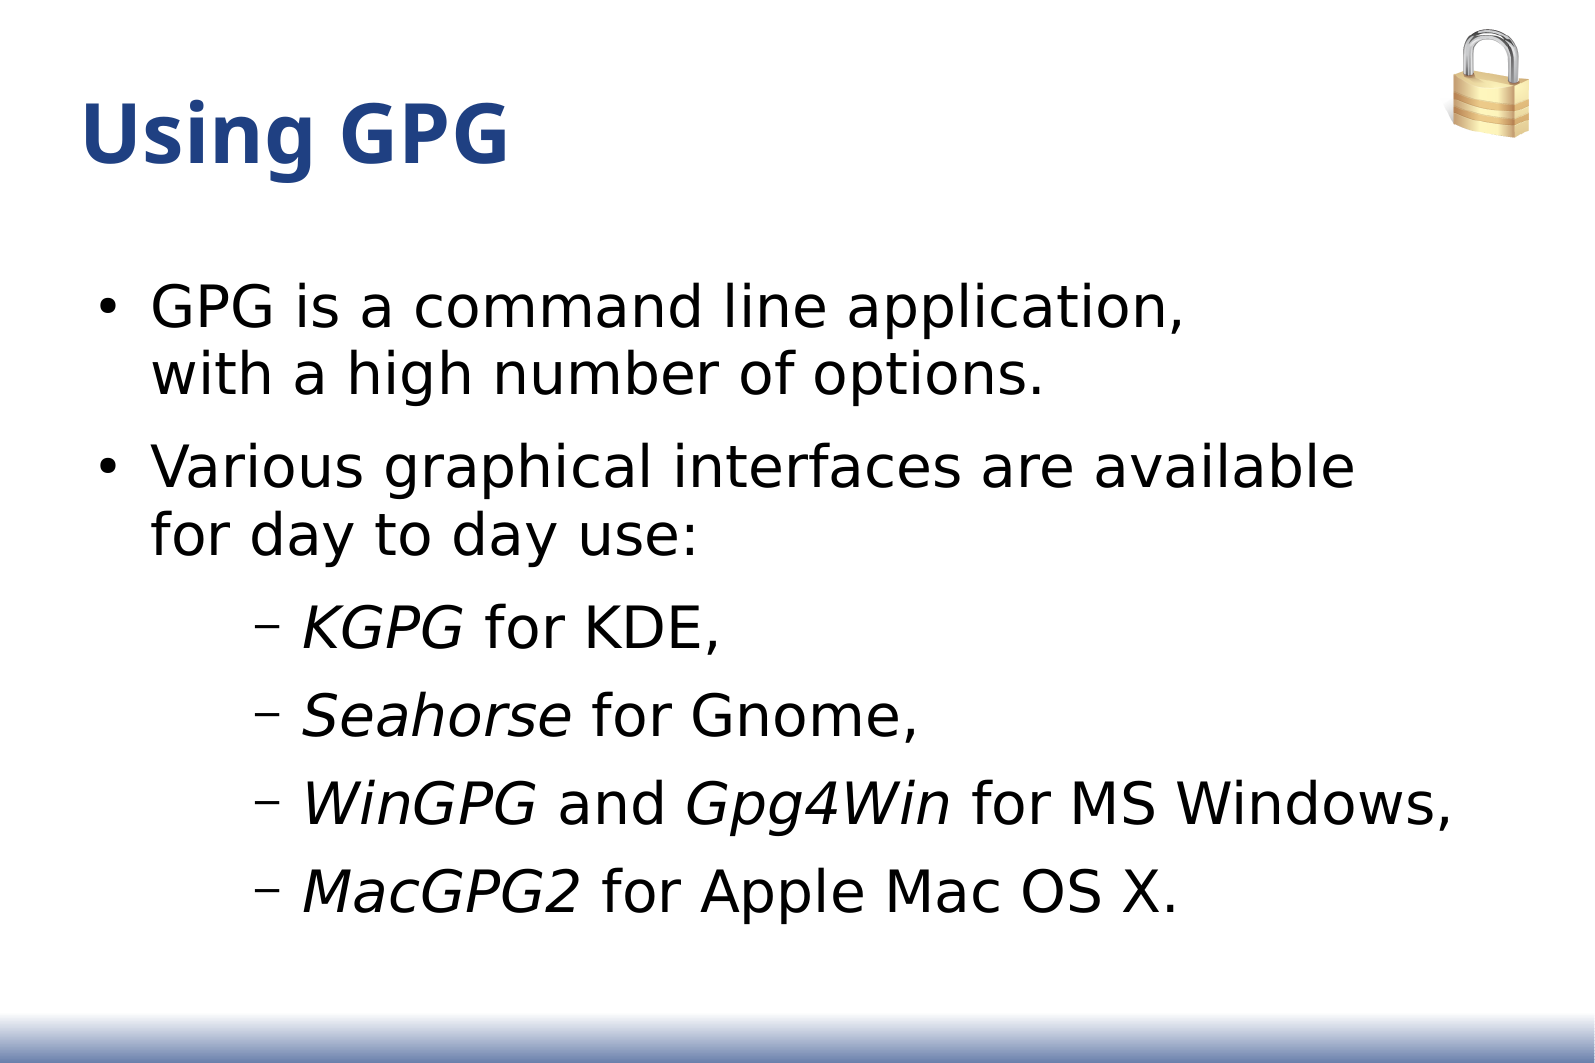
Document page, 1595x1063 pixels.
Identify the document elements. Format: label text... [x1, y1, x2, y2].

list GPG is a command line application, with a high number of options. Various graphical interfaces are available for day to day use: KGPG for KDE, Seahorse for Gnome, WinGPG and Gpg4Win for MS Windows, MacGPG2 for Apple Mac OS X. [79, 248, 1515, 951]
title Using GPG [79, 42, 1515, 220]
picture [1423, 25, 1555, 142]
